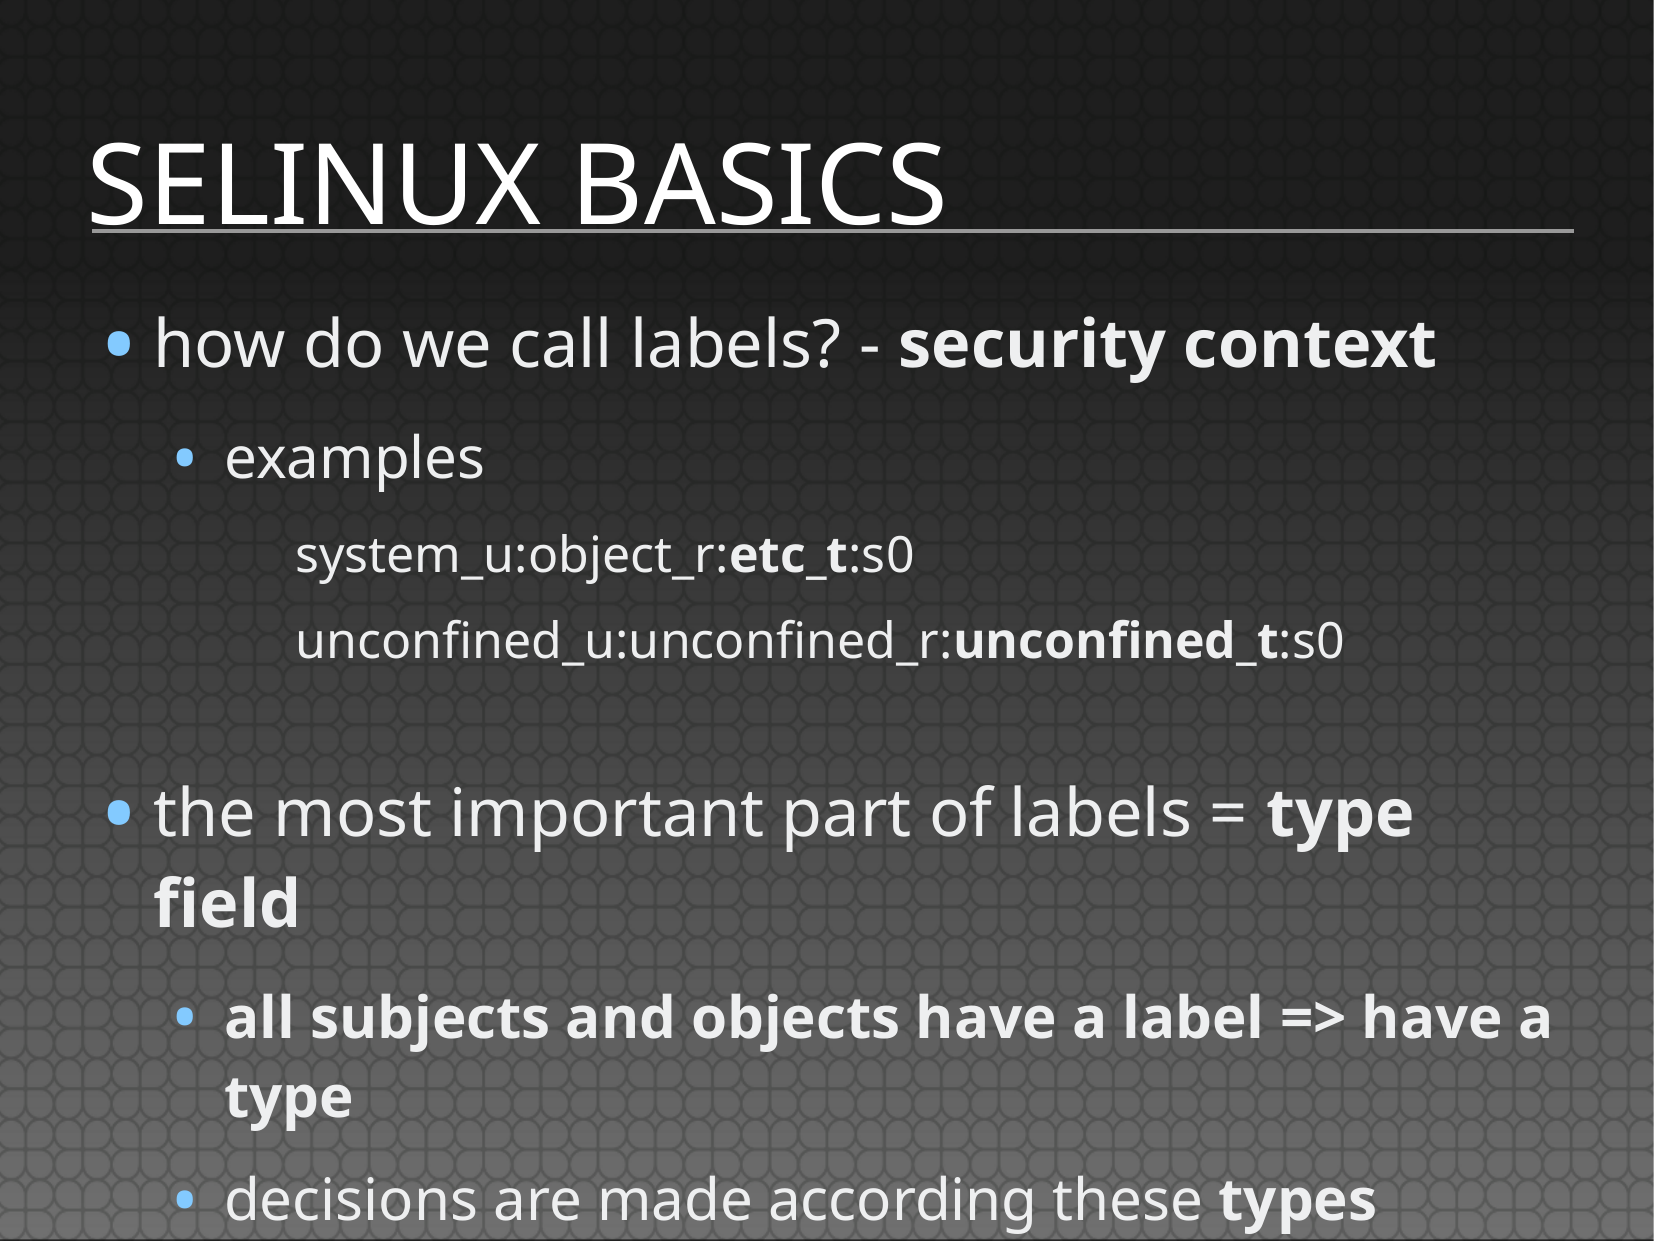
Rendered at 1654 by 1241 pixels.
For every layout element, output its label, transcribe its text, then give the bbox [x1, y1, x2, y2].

picture [0, 0, 1654, 1241]
title SELINUX BASICS [86, 110, 1576, 251]
list how do we call labels? - security context examples system_u:object_r:etc_t:s0 unconfined_u:unconfined_r:unconfined_t:s0 the most important part of labels = type field all subjects and objects have a label => have a type decisions are made according these types => we talk about TYPE ENFORCEMENT (TE) => is a way how SELinux enforce MAC [82, 296, 1571, 1241]
